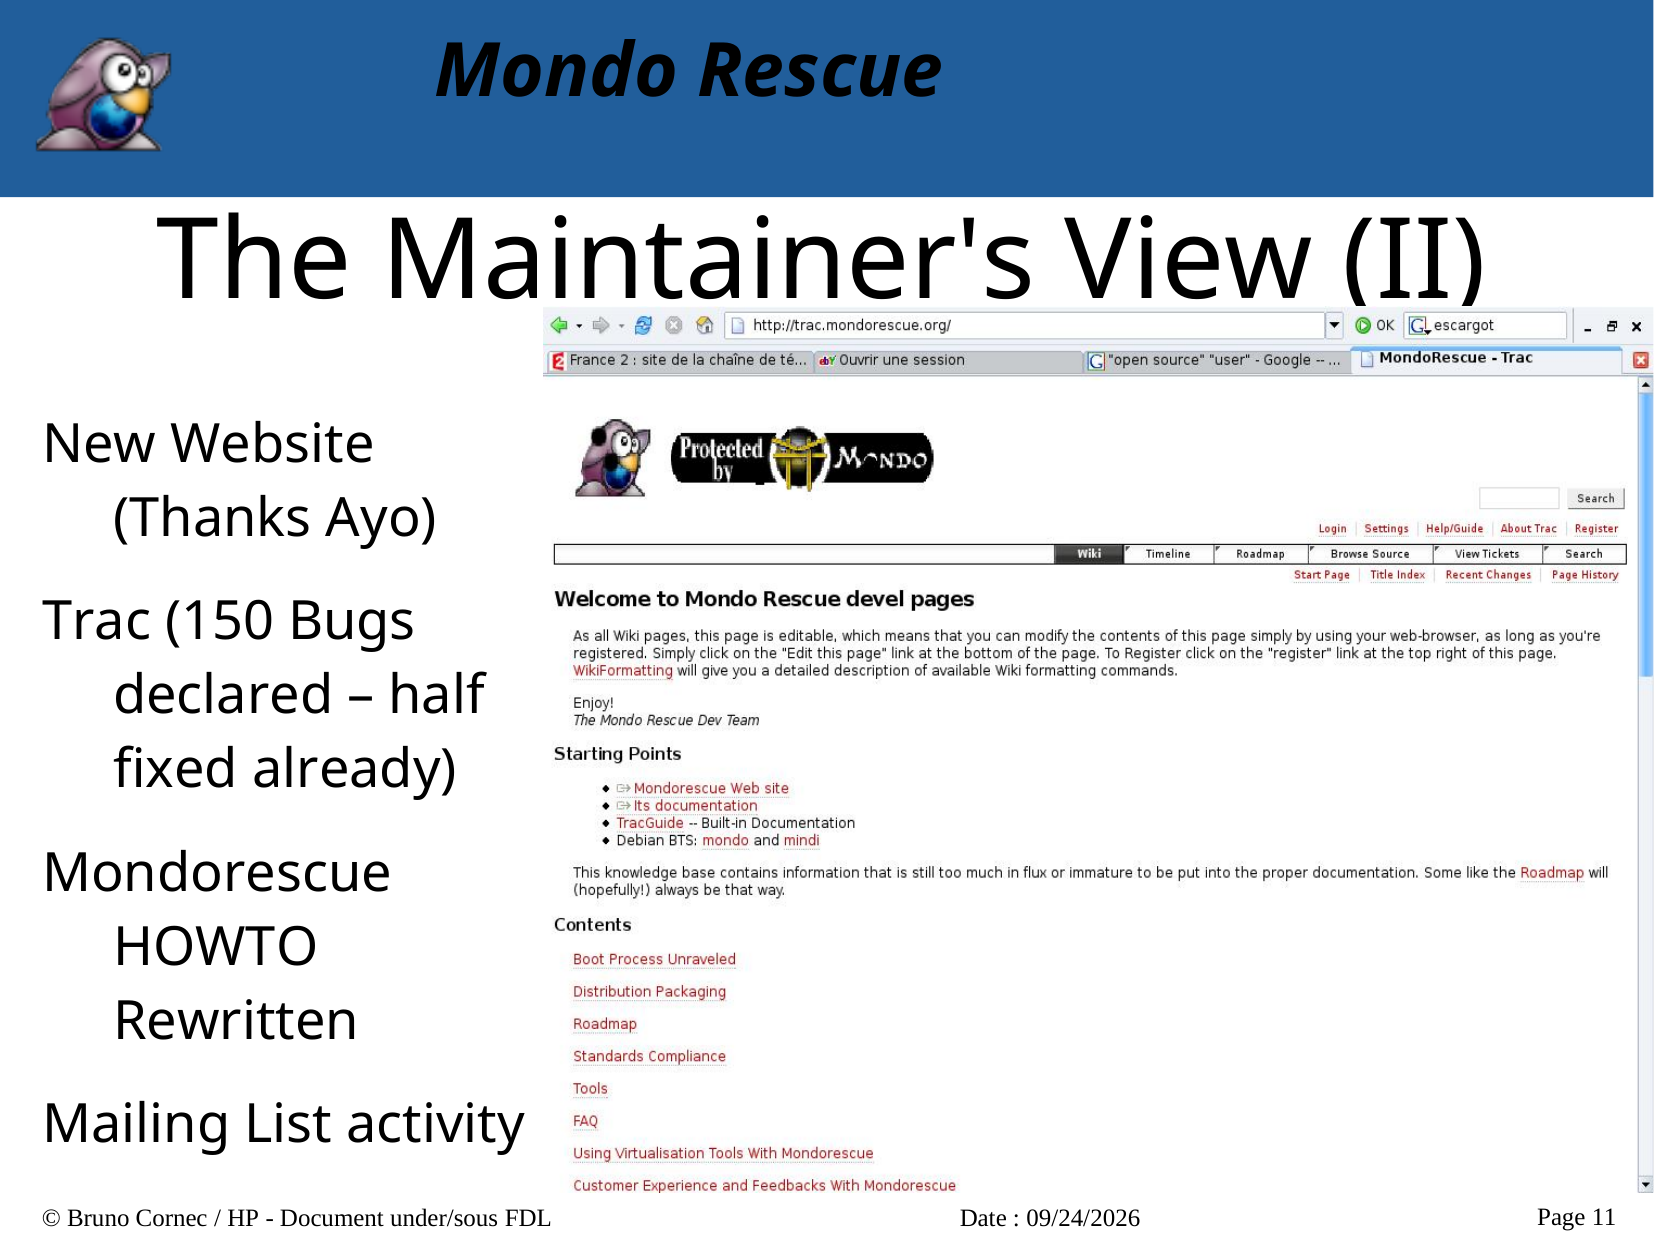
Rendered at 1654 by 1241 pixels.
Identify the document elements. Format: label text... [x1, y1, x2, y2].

text_box The Maintainer's View (II) [156, 178, 1558, 318]
picture [0, 0, 211, 199]
picture [543, 306, 1654, 1193]
list New Website (Thanks Ayo) Trac (150 Bugs declared – half fixed already) Mondorescue HOWTO Rewritten Mailing List activity [30, 404, 547, 1241]
